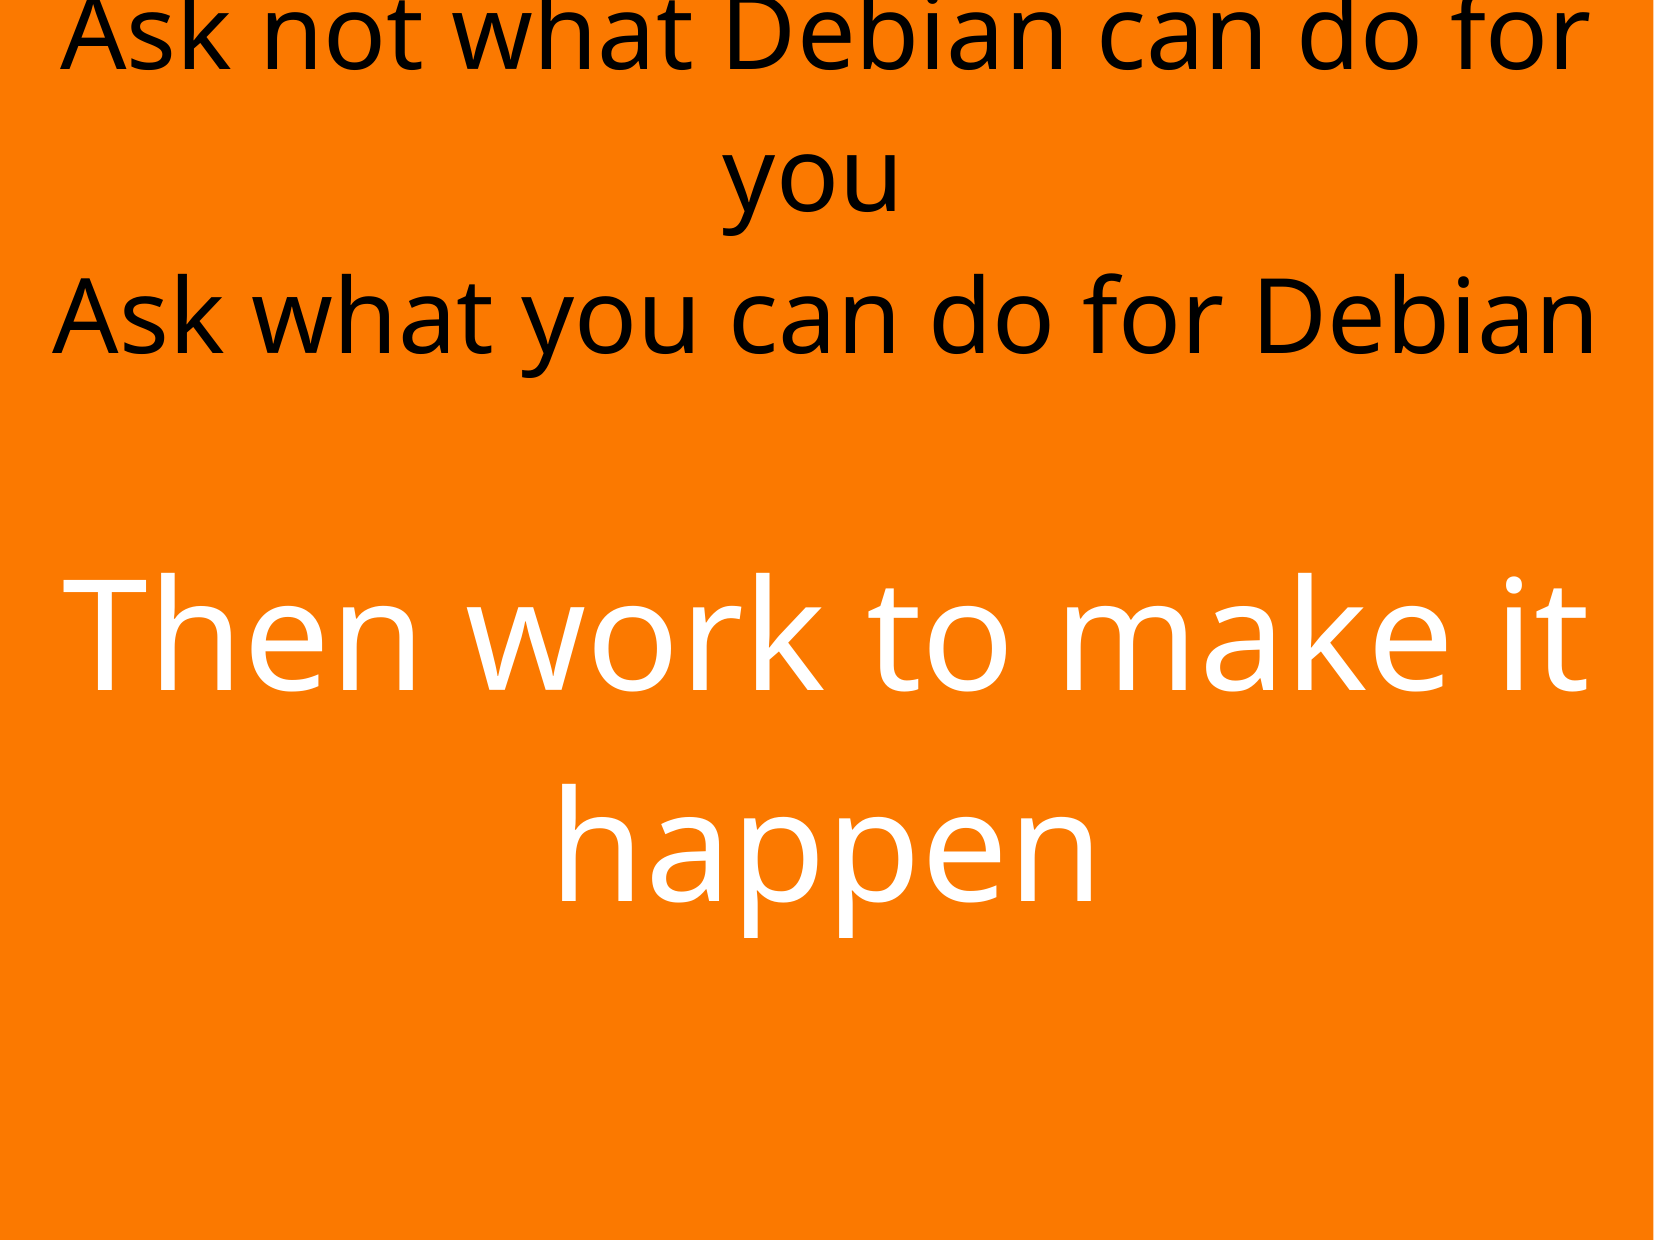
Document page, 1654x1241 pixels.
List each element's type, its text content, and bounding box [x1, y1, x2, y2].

text_box Ask not what Debian can do for you Ask what you can do for Debian Then work to make it happen [0, 168, 1654, 1020]
